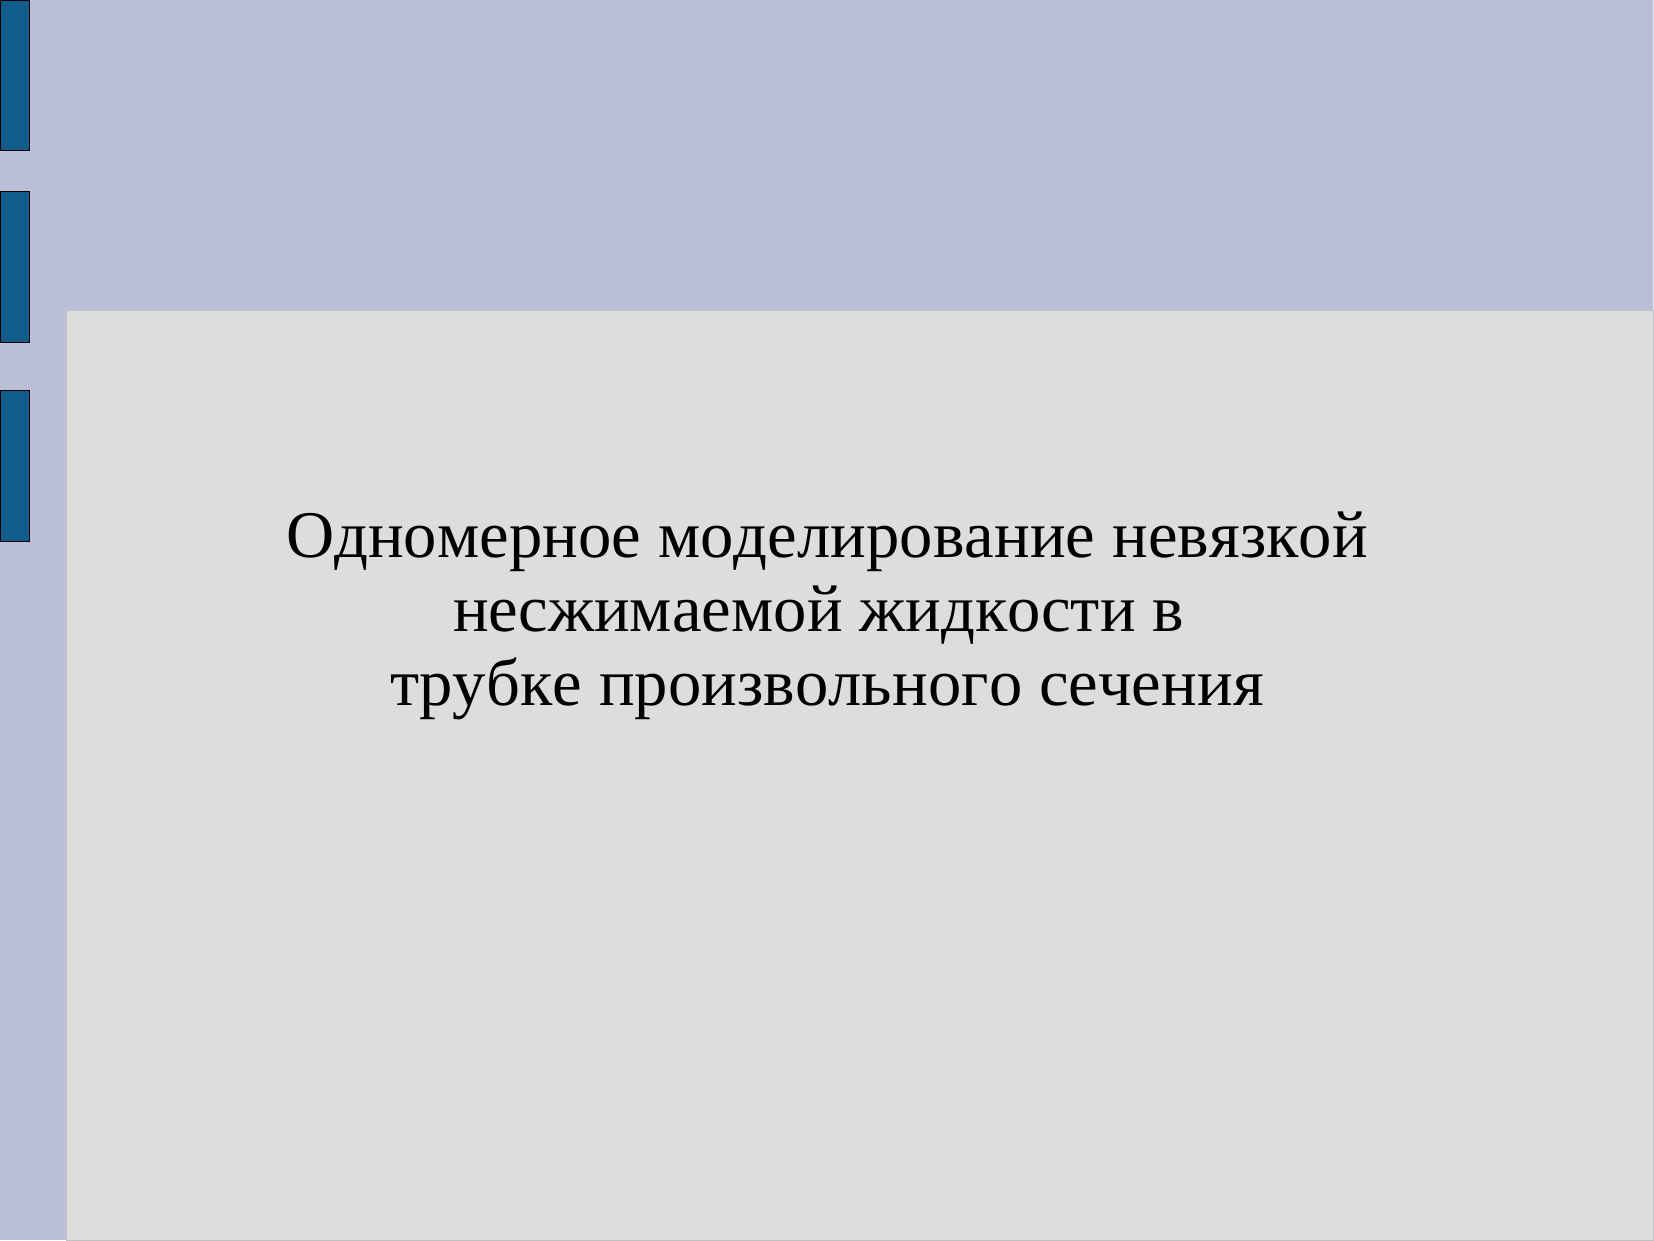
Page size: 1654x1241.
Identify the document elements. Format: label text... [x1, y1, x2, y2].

subtitle Одномерное моделирование невязкой несжимаемой жидкости в трубке произвольного сечения [121, 91, 1534, 1127]
